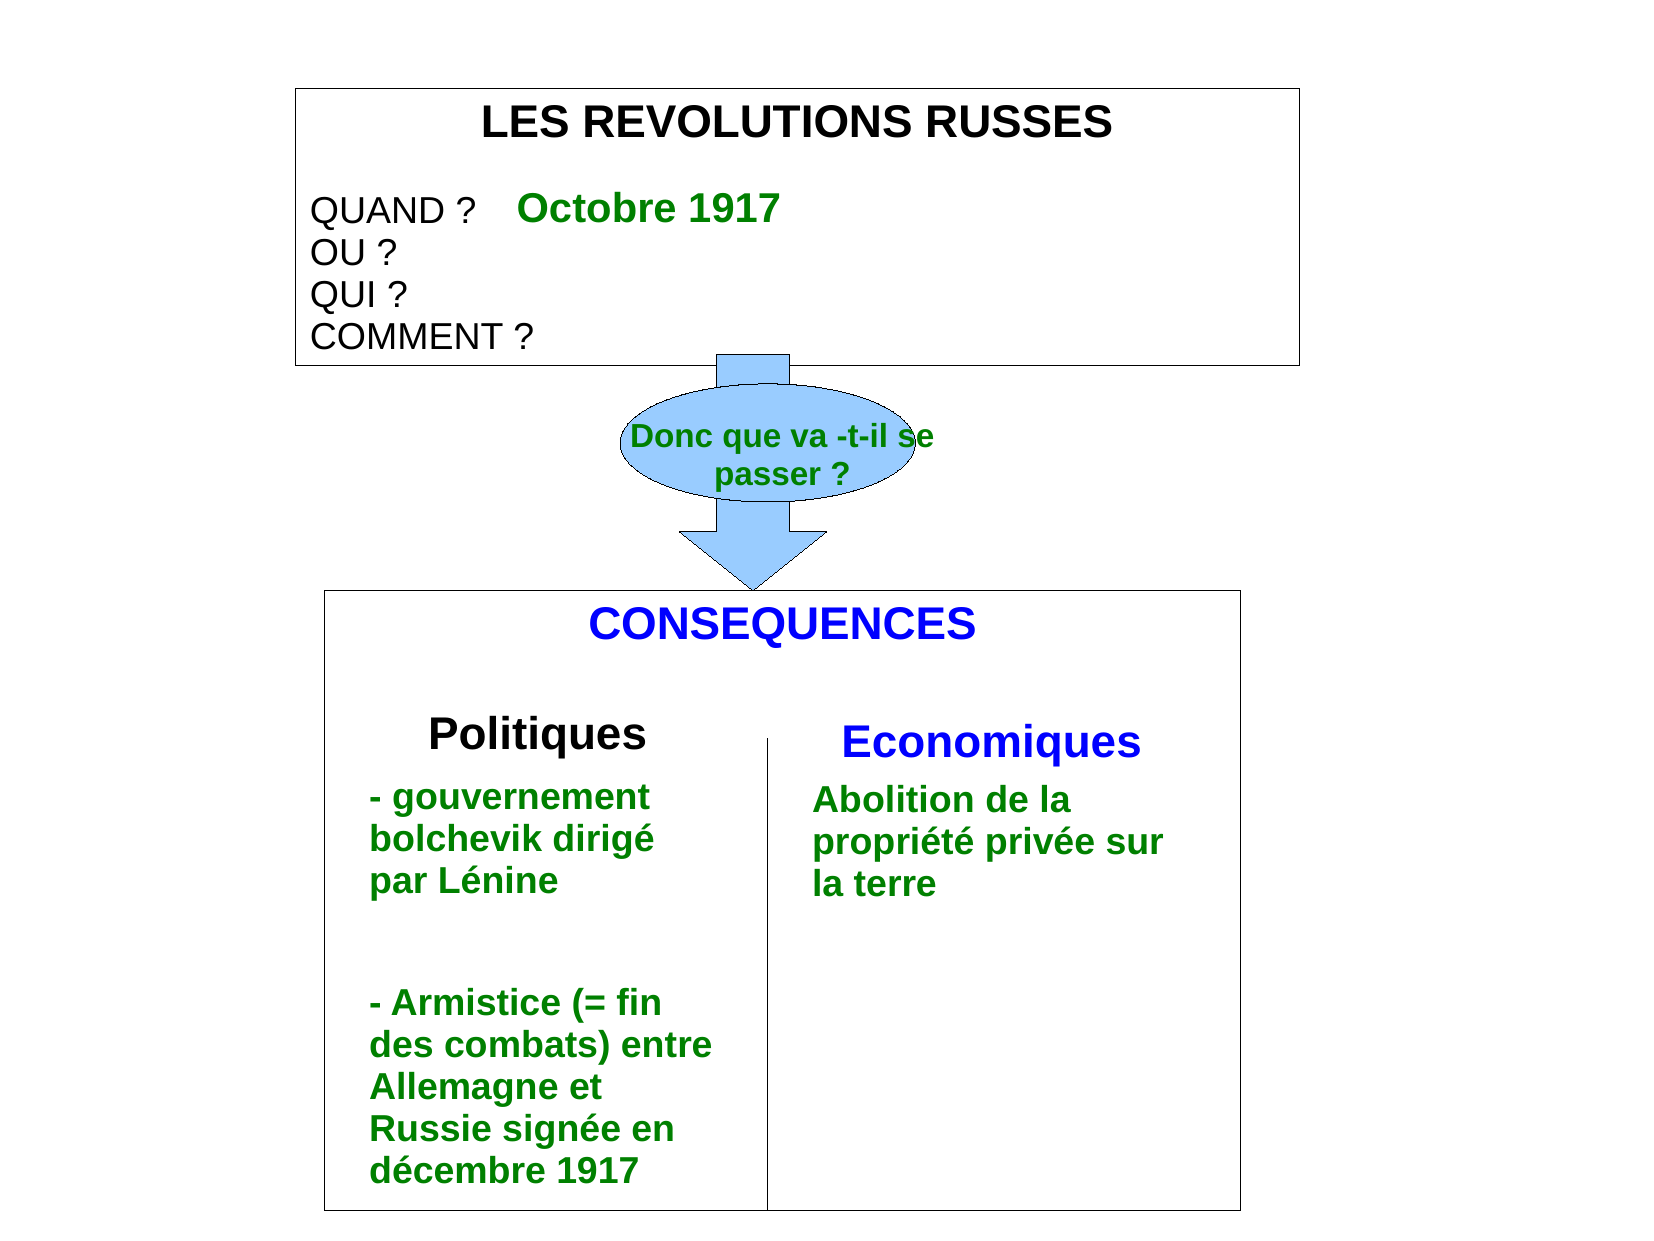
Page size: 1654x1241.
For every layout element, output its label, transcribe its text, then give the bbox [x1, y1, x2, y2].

text_box Economiques [826, 708, 1182, 770]
text_box CONSEQUENCES [324, 590, 1241, 1211]
text_box Politiques [413, 700, 680, 767]
text_box Donc que va -t-il se passer ? [590, 410, 975, 502]
text_box Octobre 1917 [501, 177, 1004, 240]
text_box - Armistice (= fin des combats) entre Allemagne et Russie signée en décembre 1917 [354, 974, 739, 1206]
text_box LES REVOLUTIONS RUSSES QUAND ? OU ? QUI ? COMMENT ? [295, 88, 1300, 366]
text_box [679, 502, 827, 591]
text_box [645, 354, 891, 410]
text_box Abolition de la propriété privée sur la terre [797, 770, 1182, 916]
text_box - gouvernement bolchevik dirigé par Lénine [354, 767, 739, 913]
